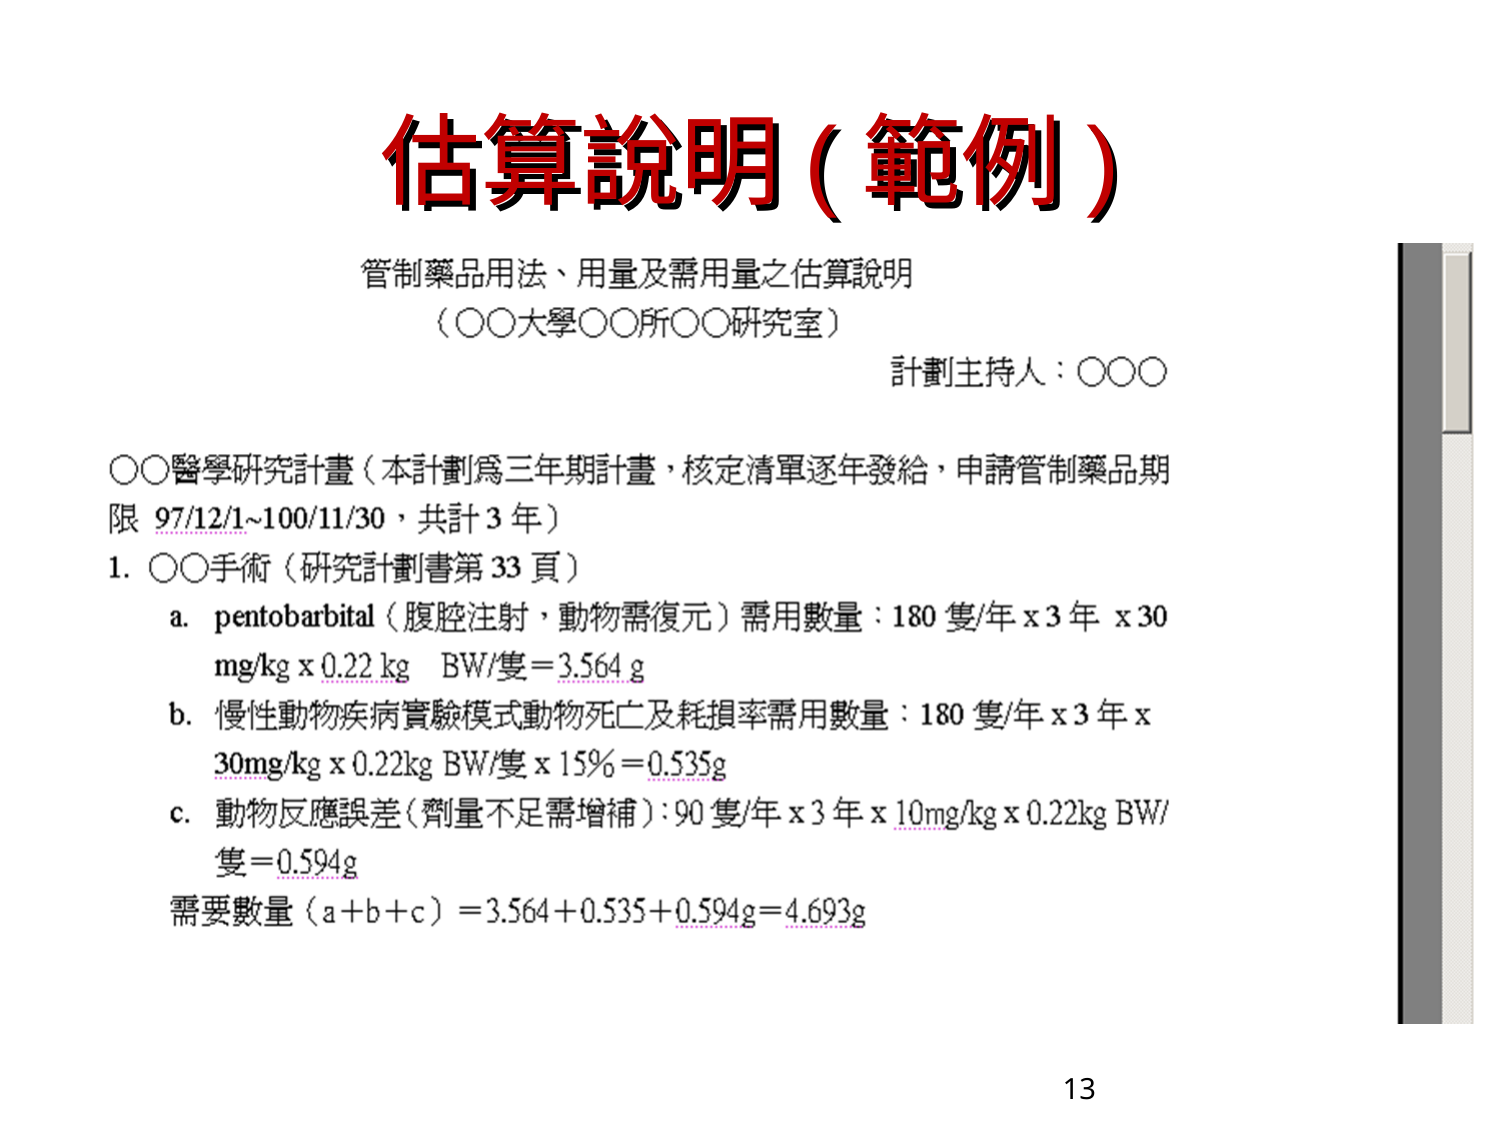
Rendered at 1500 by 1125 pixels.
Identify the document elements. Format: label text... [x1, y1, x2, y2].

picture [15, 243, 1475, 1024]
title 估算說明(範例) [75, 45, 1426, 233]
